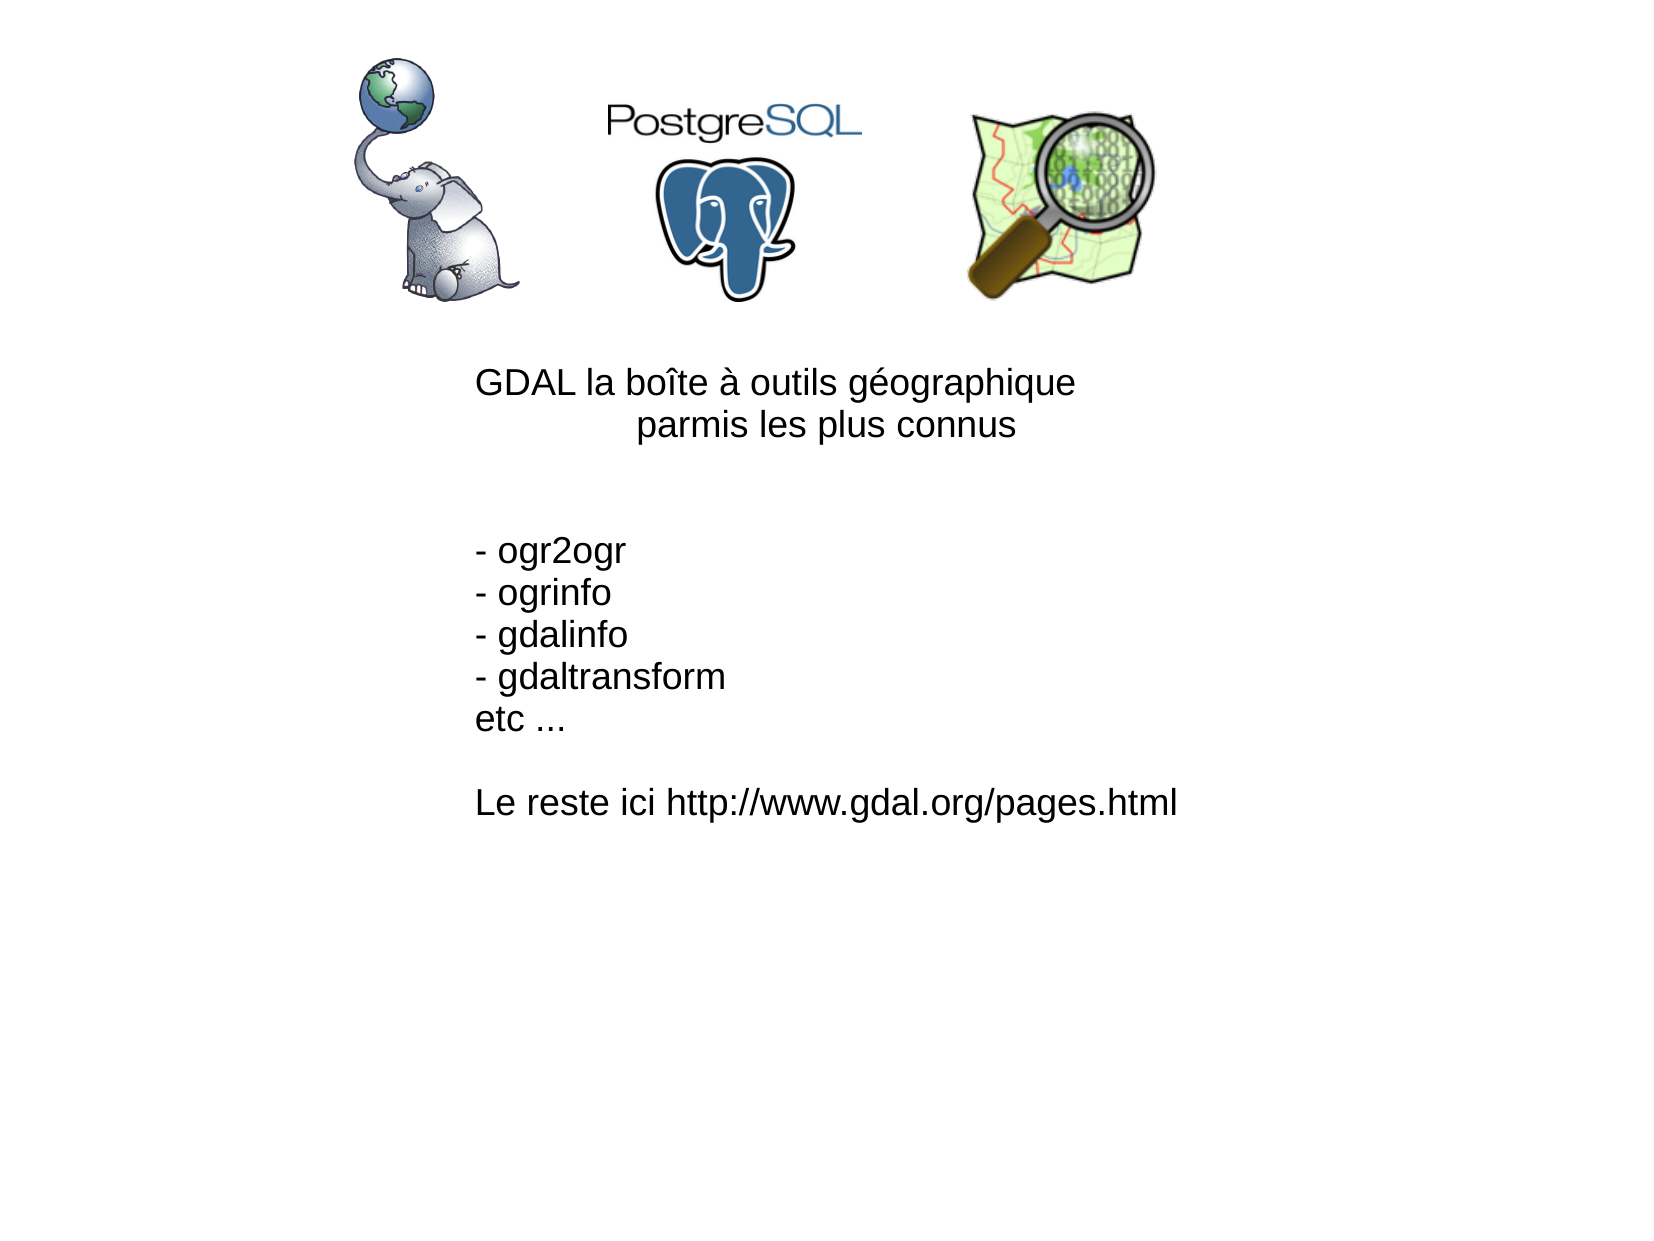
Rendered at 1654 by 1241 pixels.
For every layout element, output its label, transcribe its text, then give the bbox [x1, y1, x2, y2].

picture [608, 100, 862, 302]
picture [354, 58, 520, 302]
text_box GDAL la boîte à outils géographique parmis les plus connus - ogr2ogr - ogrinfo - gdalinfo - gdaltransform etc ... Le reste ici http://www.gdal.org/pages.html [460, 354, 1193, 832]
picture [932, 107, 1160, 302]
